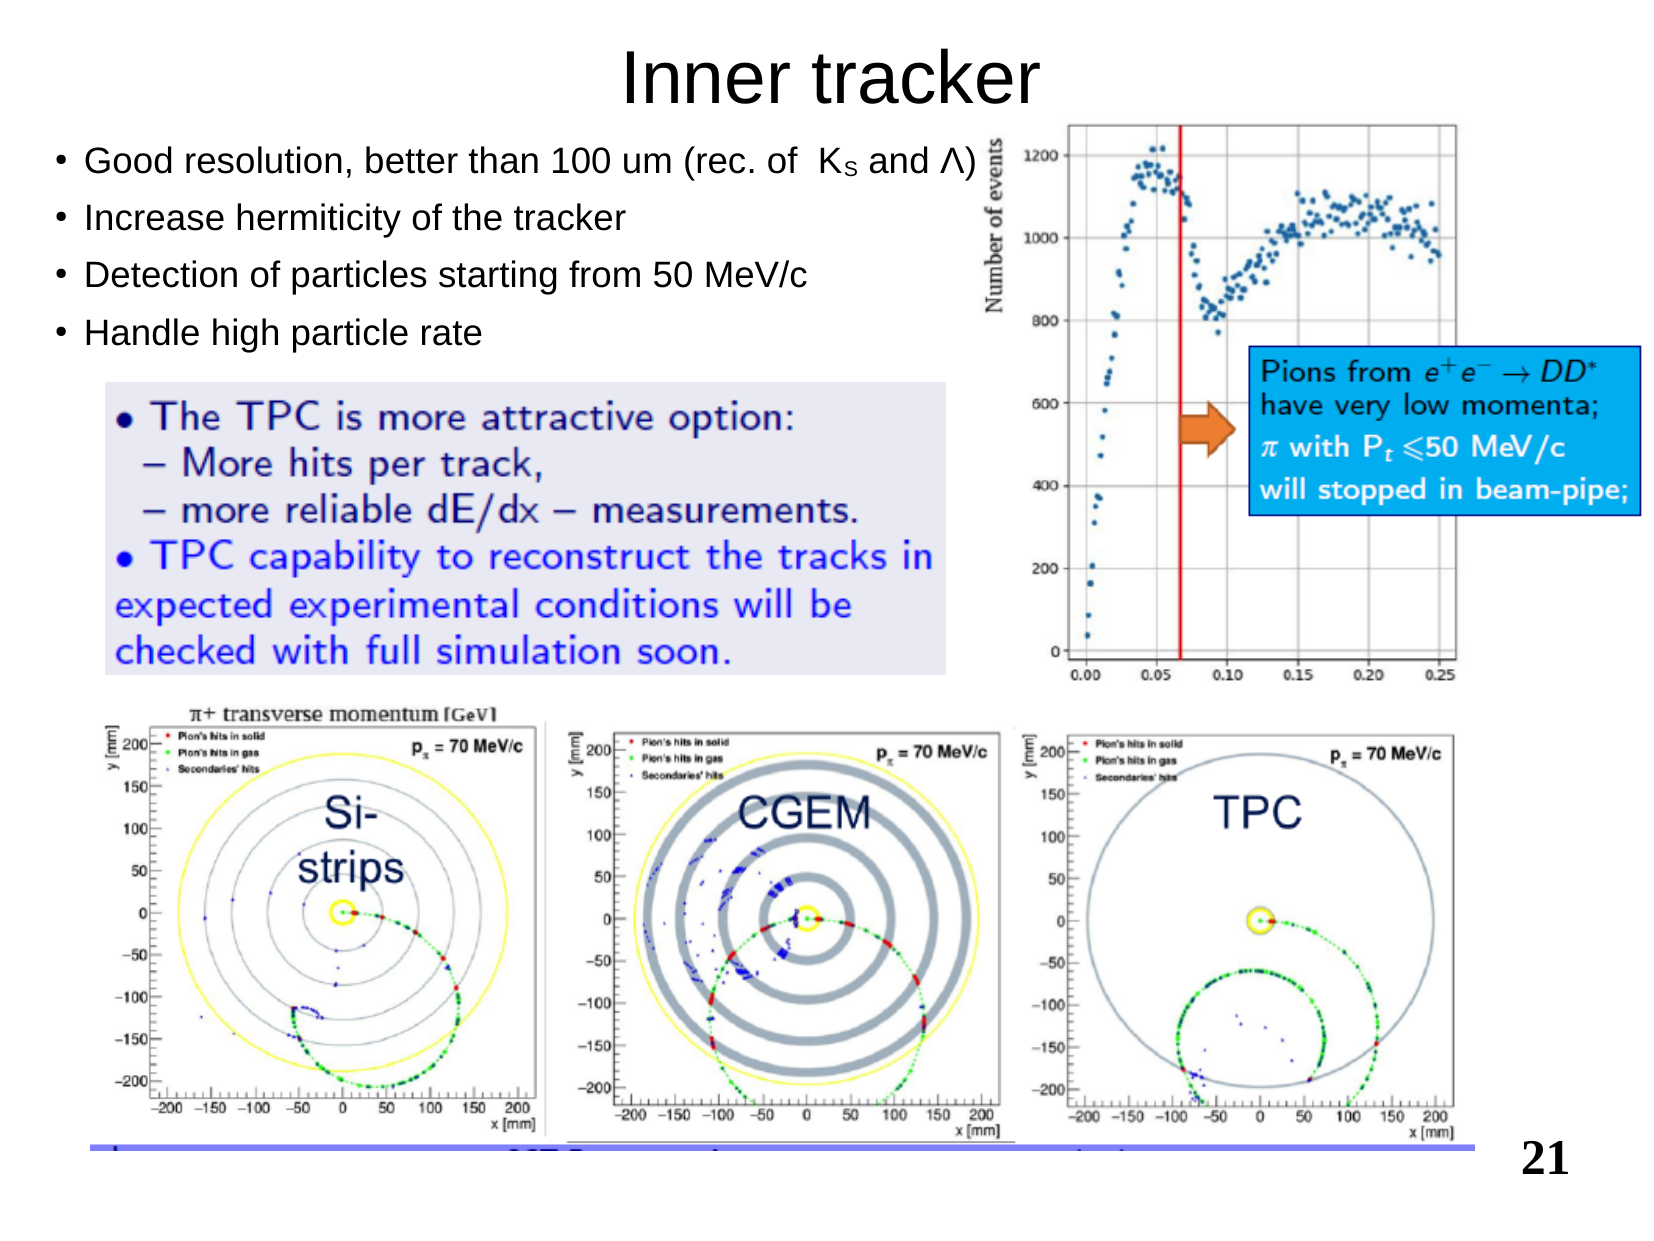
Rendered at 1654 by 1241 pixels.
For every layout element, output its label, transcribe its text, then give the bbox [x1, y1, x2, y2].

title Inner tracker [86, 35, 1576, 121]
picture [90, 704, 1475, 1151]
picture [105, 382, 946, 676]
picture [975, 116, 1654, 691]
list Good resolution, better than 100 um (rec. of KS and Λ) Increase hermiticity of the tracker Detection of particles starting from 50 MeV/c Handle high particle rate [45, 140, 975, 361]
